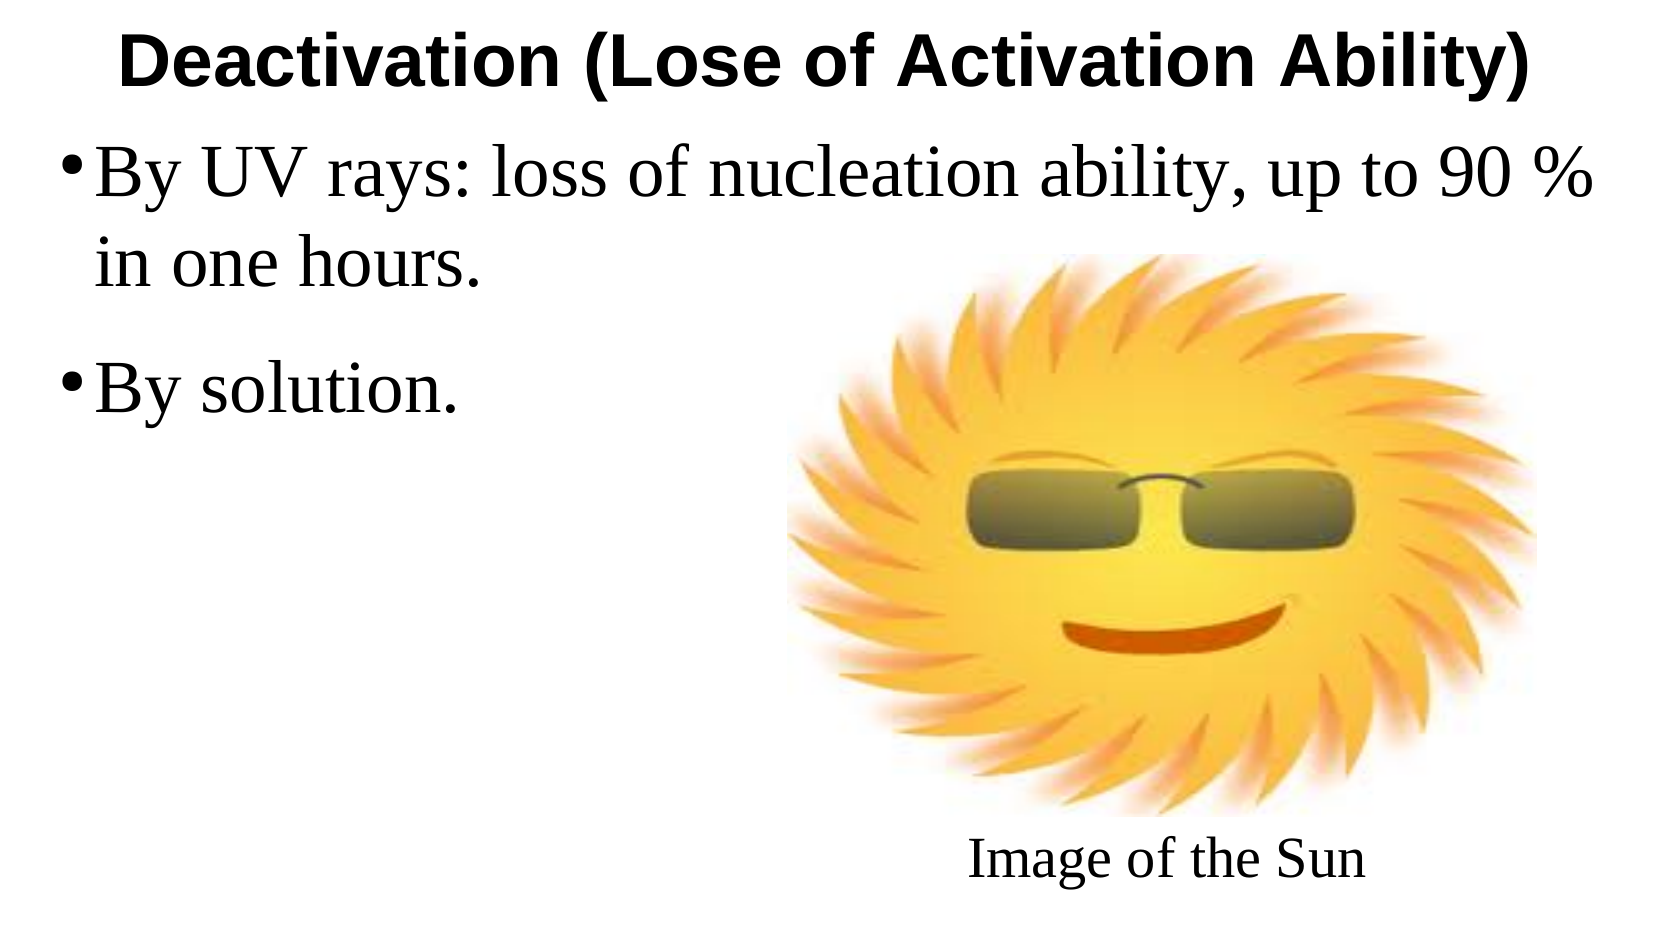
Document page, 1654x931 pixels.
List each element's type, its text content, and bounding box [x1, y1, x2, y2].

text_box Image of the Sun [821, 817, 1513, 921]
picture [787, 254, 1537, 817]
text_box By UV rays: loss of nucleation ability, up to 90 % in one hours. By solution. [10, 114, 1645, 436]
title Deactivation (Lose of Activation Ability) [0, 5, 1654, 107]
